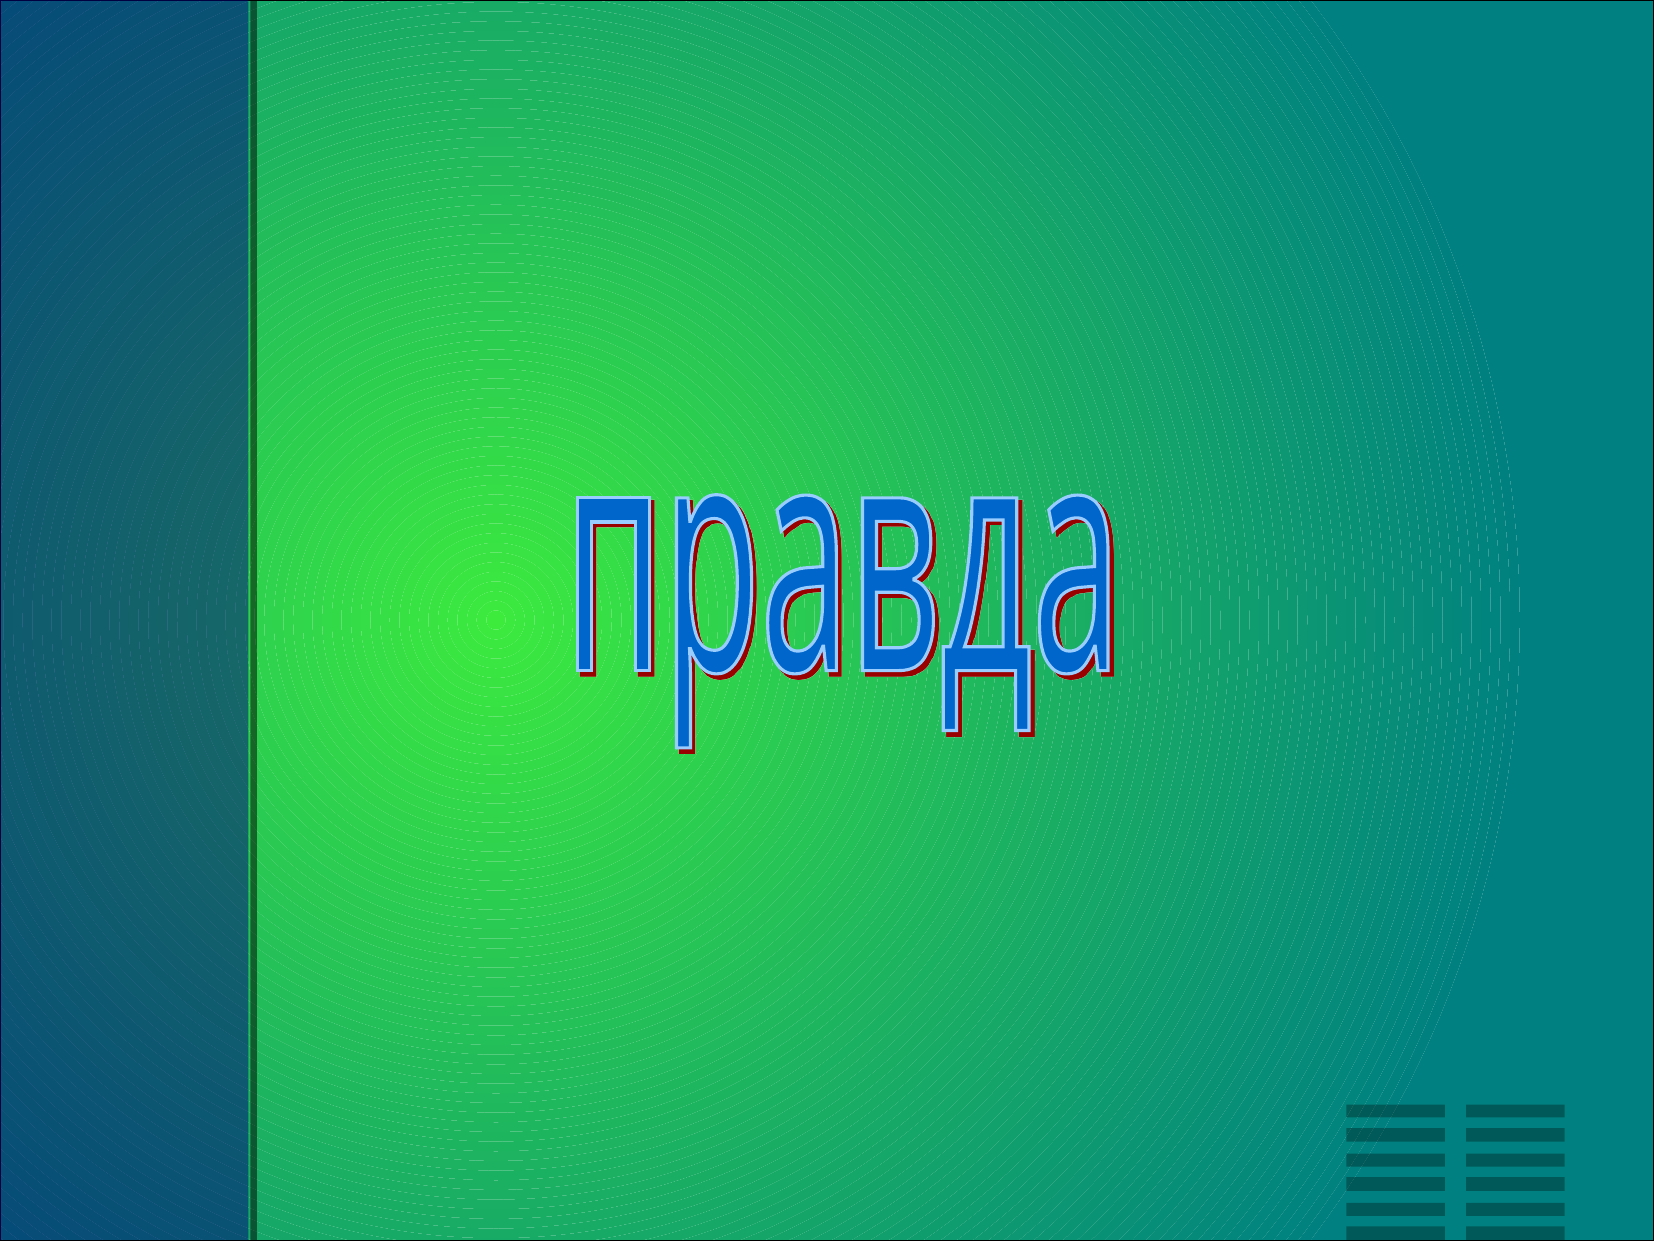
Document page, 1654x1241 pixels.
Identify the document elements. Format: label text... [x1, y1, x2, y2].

text_box правда [943, 497, 1029, 731]
text_box правда [577, 497, 650, 671]
text_box правда [767, 495, 837, 674]
text_box правда [676, 494, 752, 748]
text_box правда [1039, 495, 1109, 674]
text_box правда [862, 497, 934, 671]
